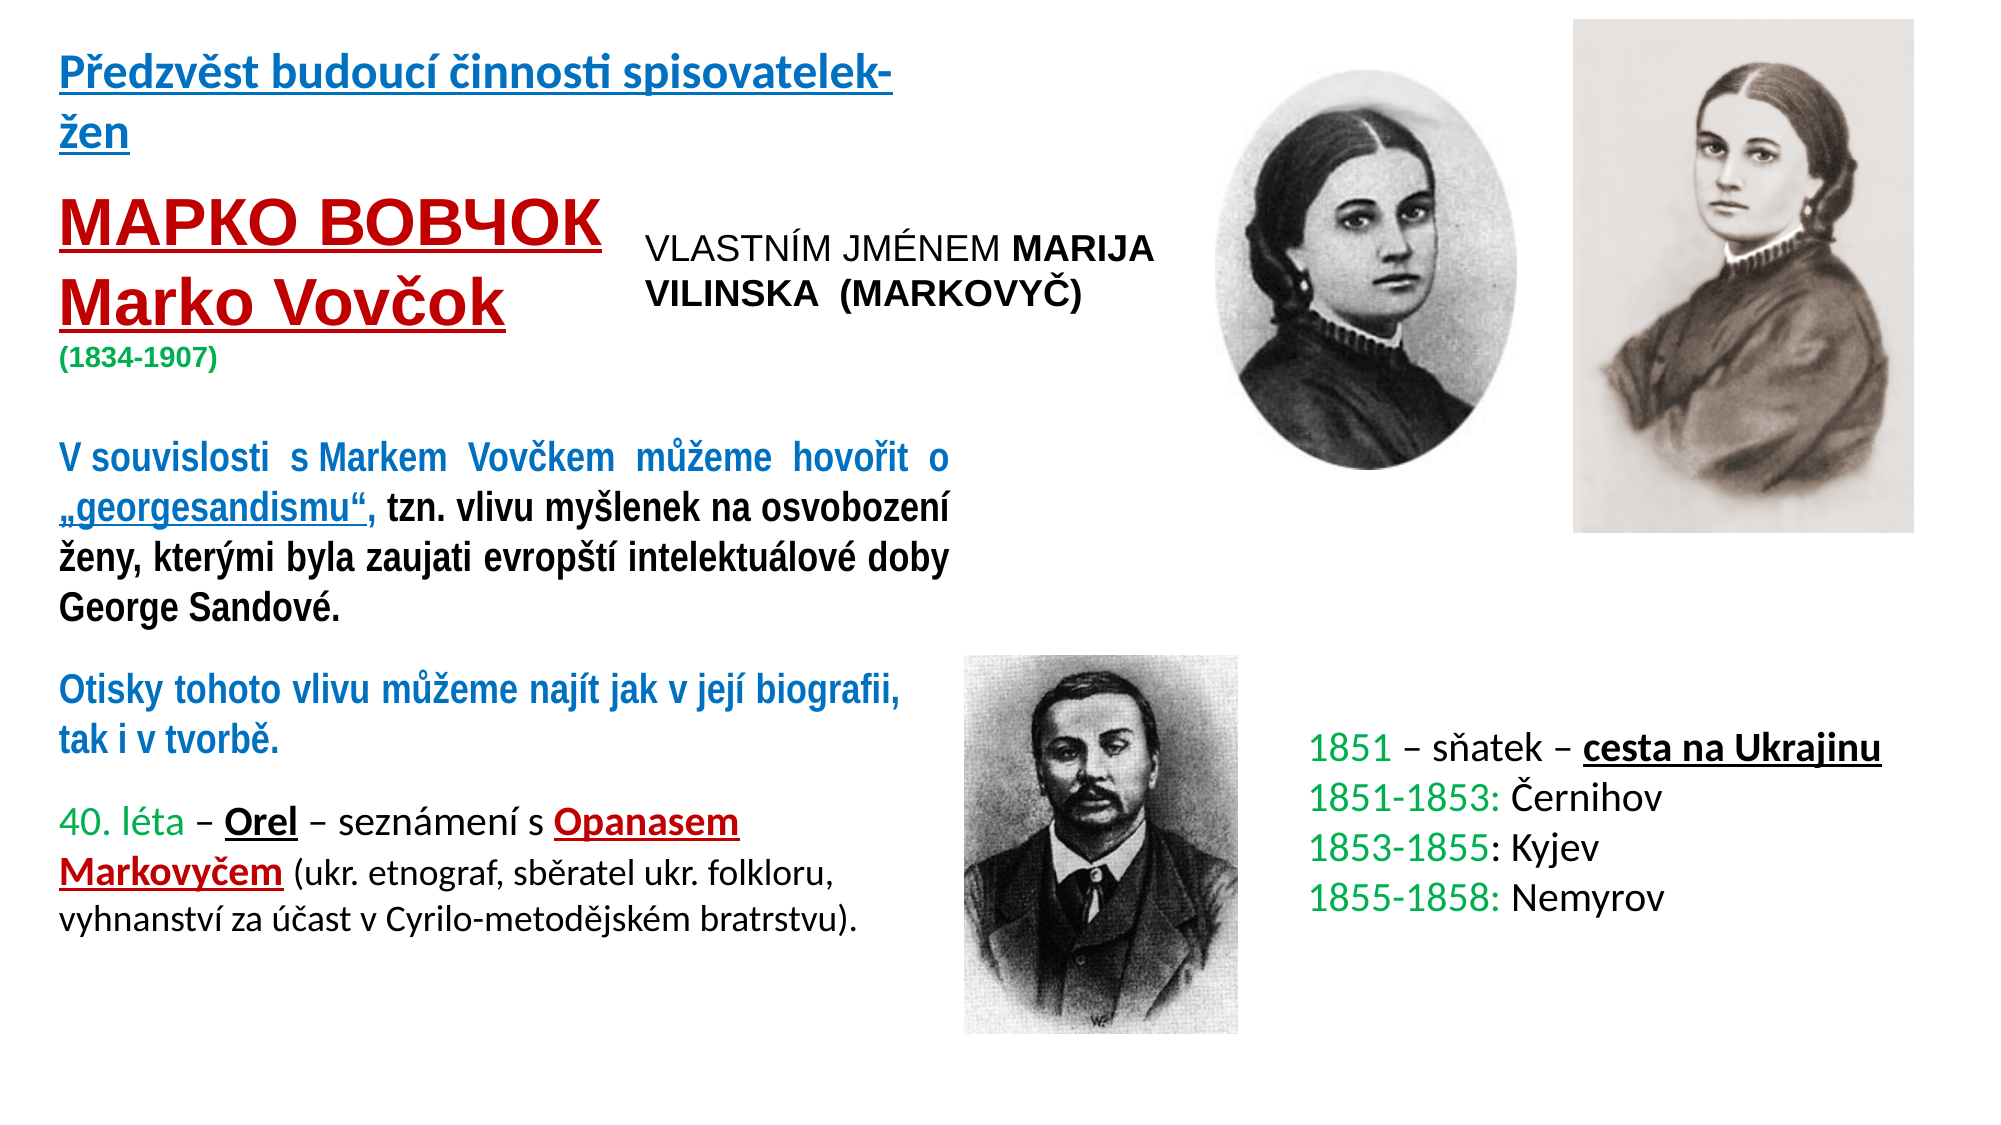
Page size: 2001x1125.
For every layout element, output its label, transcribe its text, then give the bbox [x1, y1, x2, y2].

text_box VLASTNÍM JMÉNEM MARIJA VILINSKA (MARKOVYČ) [630, 217, 1263, 322]
picture [1573, 19, 1914, 533]
picture [964, 655, 1238, 1034]
picture [1215, 70, 1517, 470]
text_box Otisky tohoto vlivu můžeme najít jak v její biografii, tak i v tvorbě. [44, 655, 924, 770]
text_box 40. léta – Orel – seznámení s Opanasem Markovyčem (ukr. etnograf, sběratel ukr. folkloru, vyhnanství za účast v Cyrilo-metodějském bratrstvu). [44, 786, 964, 946]
text_box V souvislosti s Markem Vovčkem můžeme hovořit o „georgesandismu“, tzn. vlivu myšlenek na osvobození ženy, kterými byla zaujati evropští intelektuálové doby George Sandové. [44, 422, 964, 637]
text_box 1851 – sňatek – cesta na Ukrajinu 1851-1853: Černihov 1853-1855: Kyjev 1855-1858: Nemyrov [1293, 712, 2000, 927]
text_box МАРКО ВОВЧОК Мarko Vovčok (1834-1907) [44, 171, 630, 381]
text_box Předzvěst budoucí činnosti spisovatelek-žen [44, 31, 941, 166]
